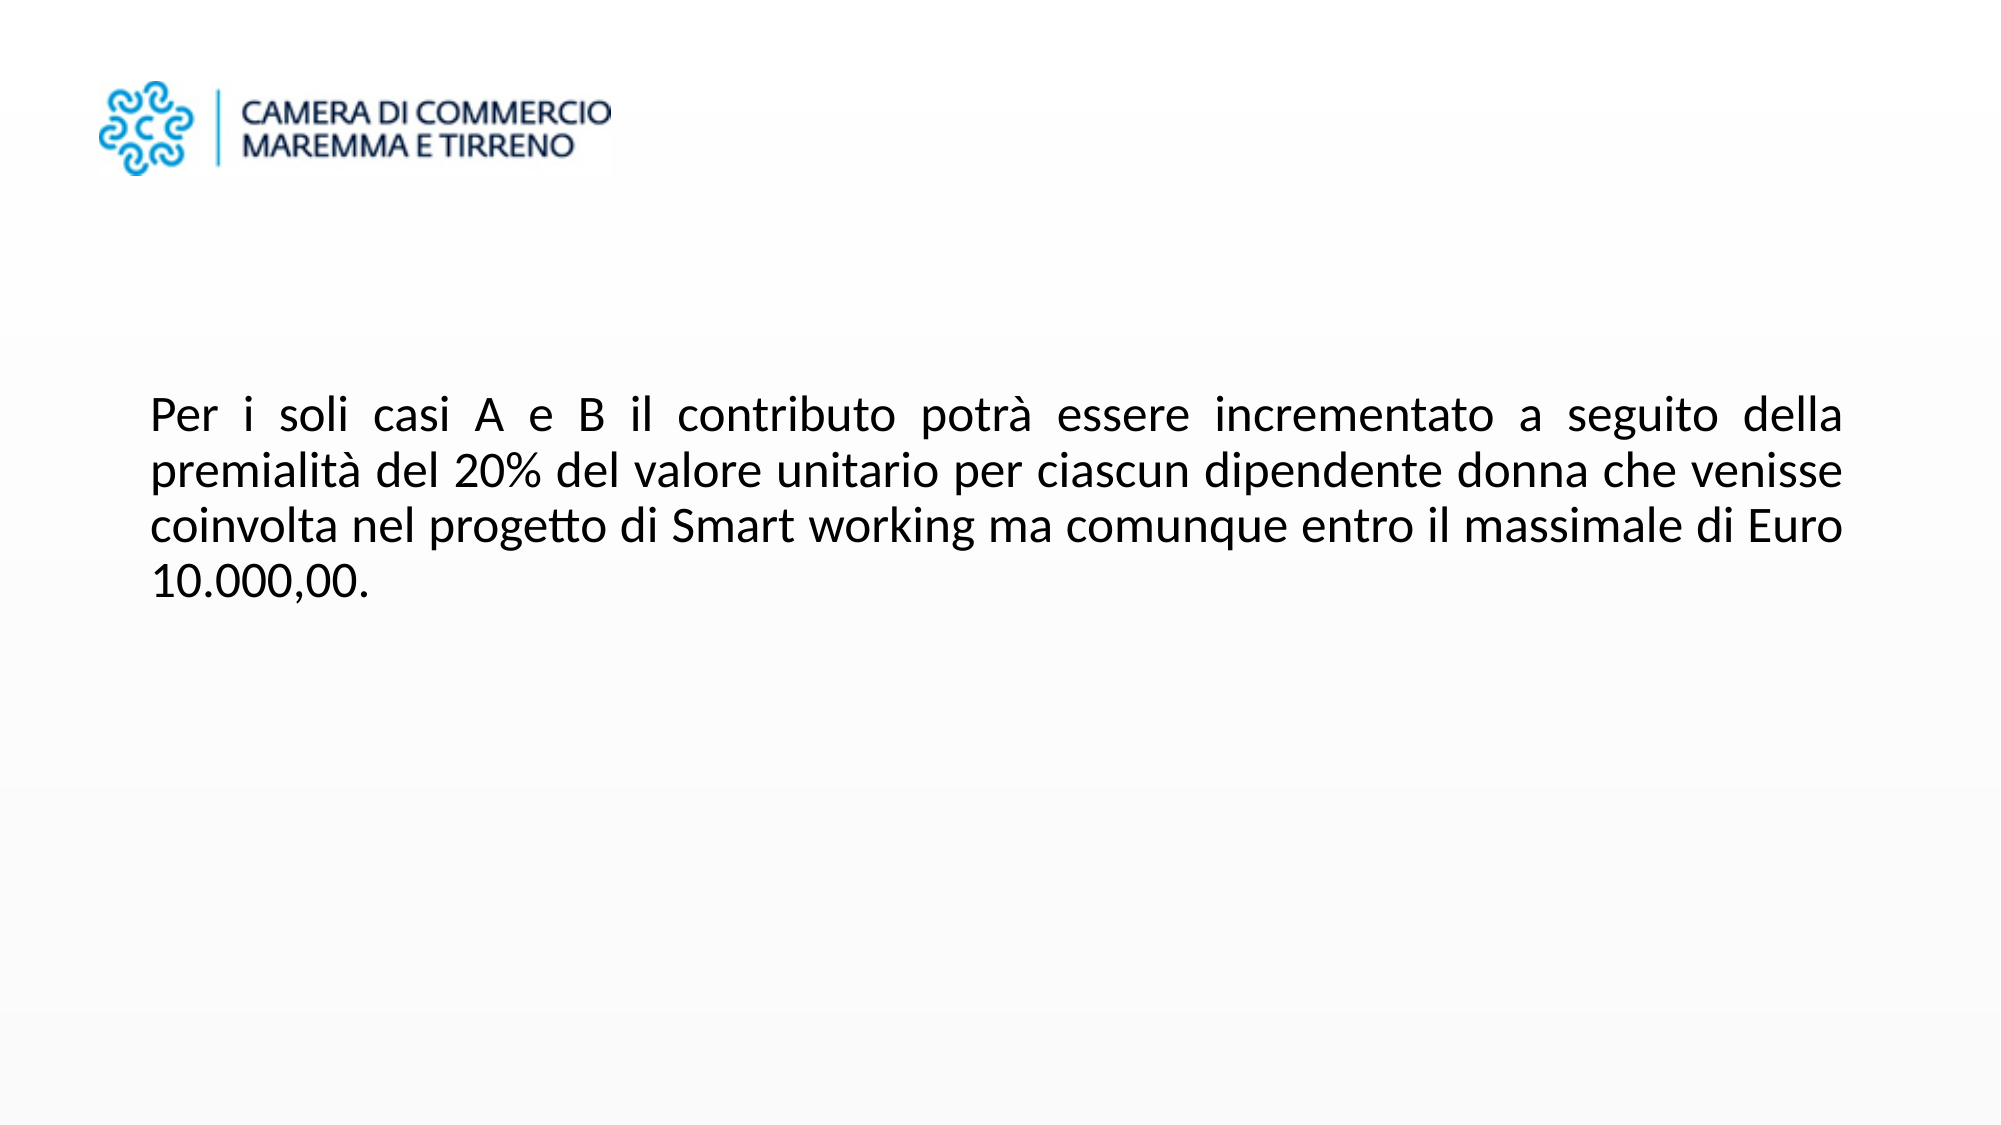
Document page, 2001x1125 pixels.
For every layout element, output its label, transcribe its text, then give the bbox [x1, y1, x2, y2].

picture [99, 81, 611, 176]
list Per i soli casi A e B il contributo potrà essere incrementato a seguito della premialità del 20% del valore unitario per ciascun dipendente donna che venisse coinvolta nel progetto di Smart working ma comunque entro il massimale di Euro 10.000,00. [135, 380, 1861, 746]
